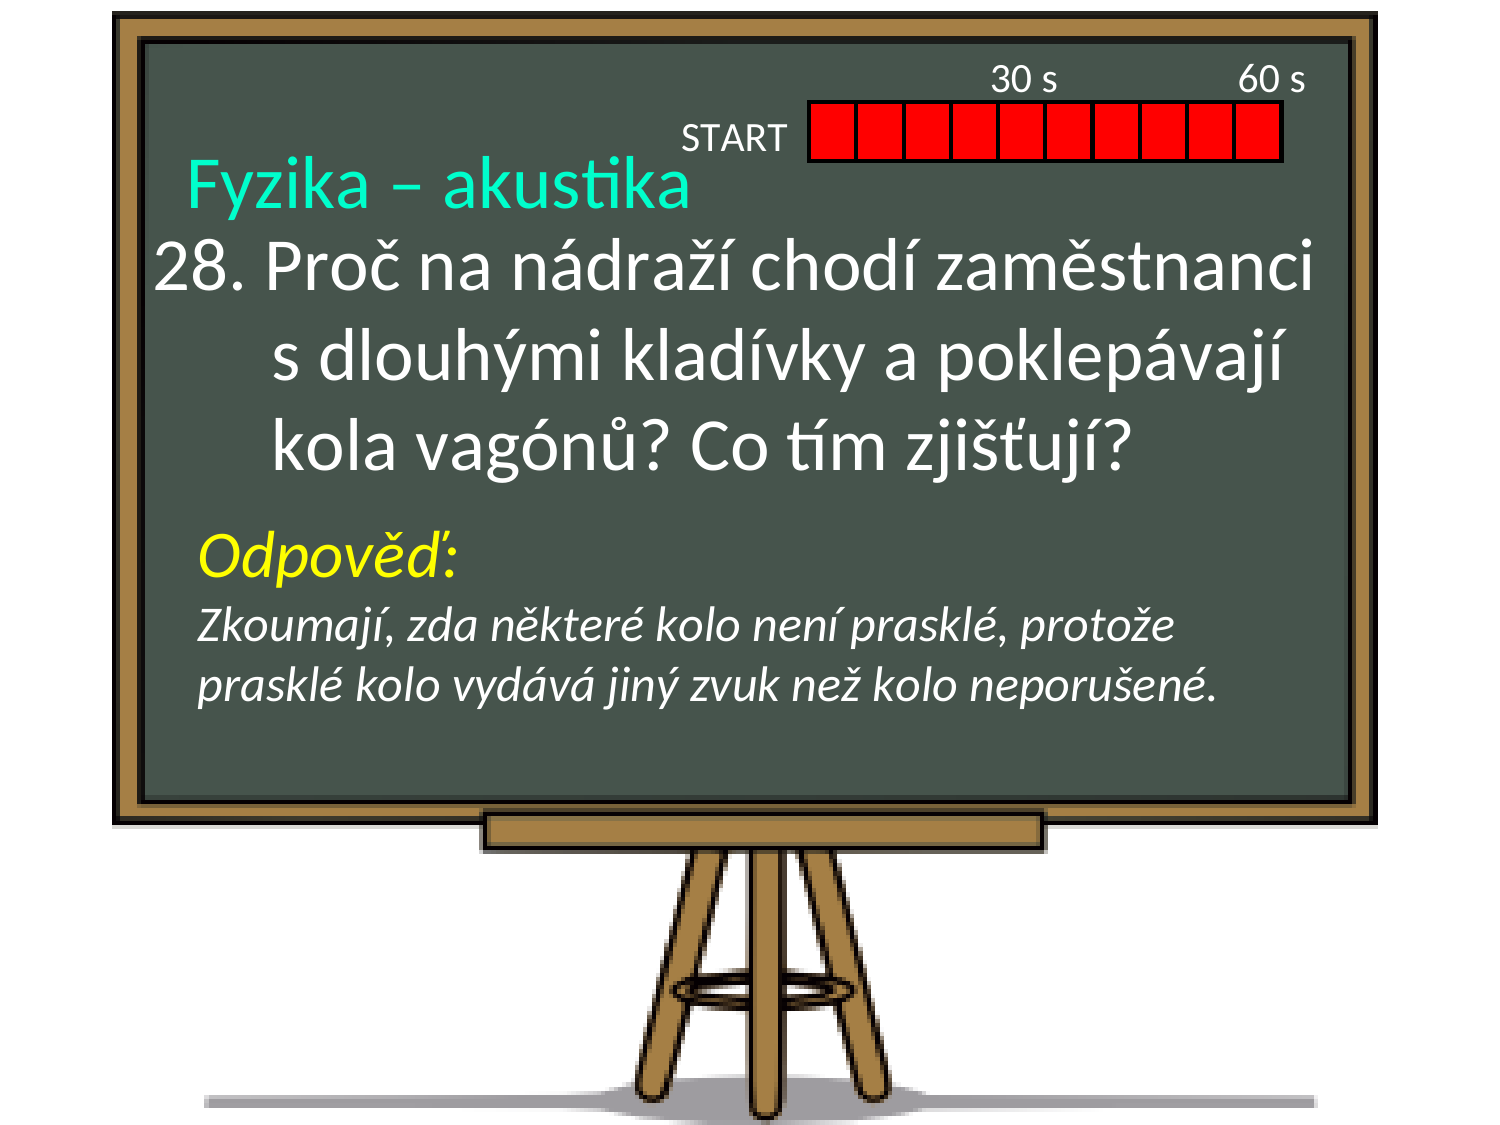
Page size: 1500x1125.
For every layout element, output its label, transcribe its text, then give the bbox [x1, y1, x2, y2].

text_box Odpověď: Zkoumají, zda některé kolo není prasklé, protože prasklé kolo vydává jiný zvuk než kolo neporušené. [183, 503, 1329, 1125]
text_box 60 s [1222, 42, 1321, 109]
text_box 28. Proč na nádraží chodí zaměstnanci s dlouhými kladívky a poklepávají kola vagónů? Co tím zjišťují? [138, 207, 1500, 584]
text_box START [666, 101, 803, 168]
picture [112, 11, 1378, 1125]
text_box Fyzika – akustika [171, 125, 709, 231]
text_box 30 s [975, 42, 1073, 109]
picture [1329, 584, 1378, 1125]
text_box [809, 101, 1282, 161]
